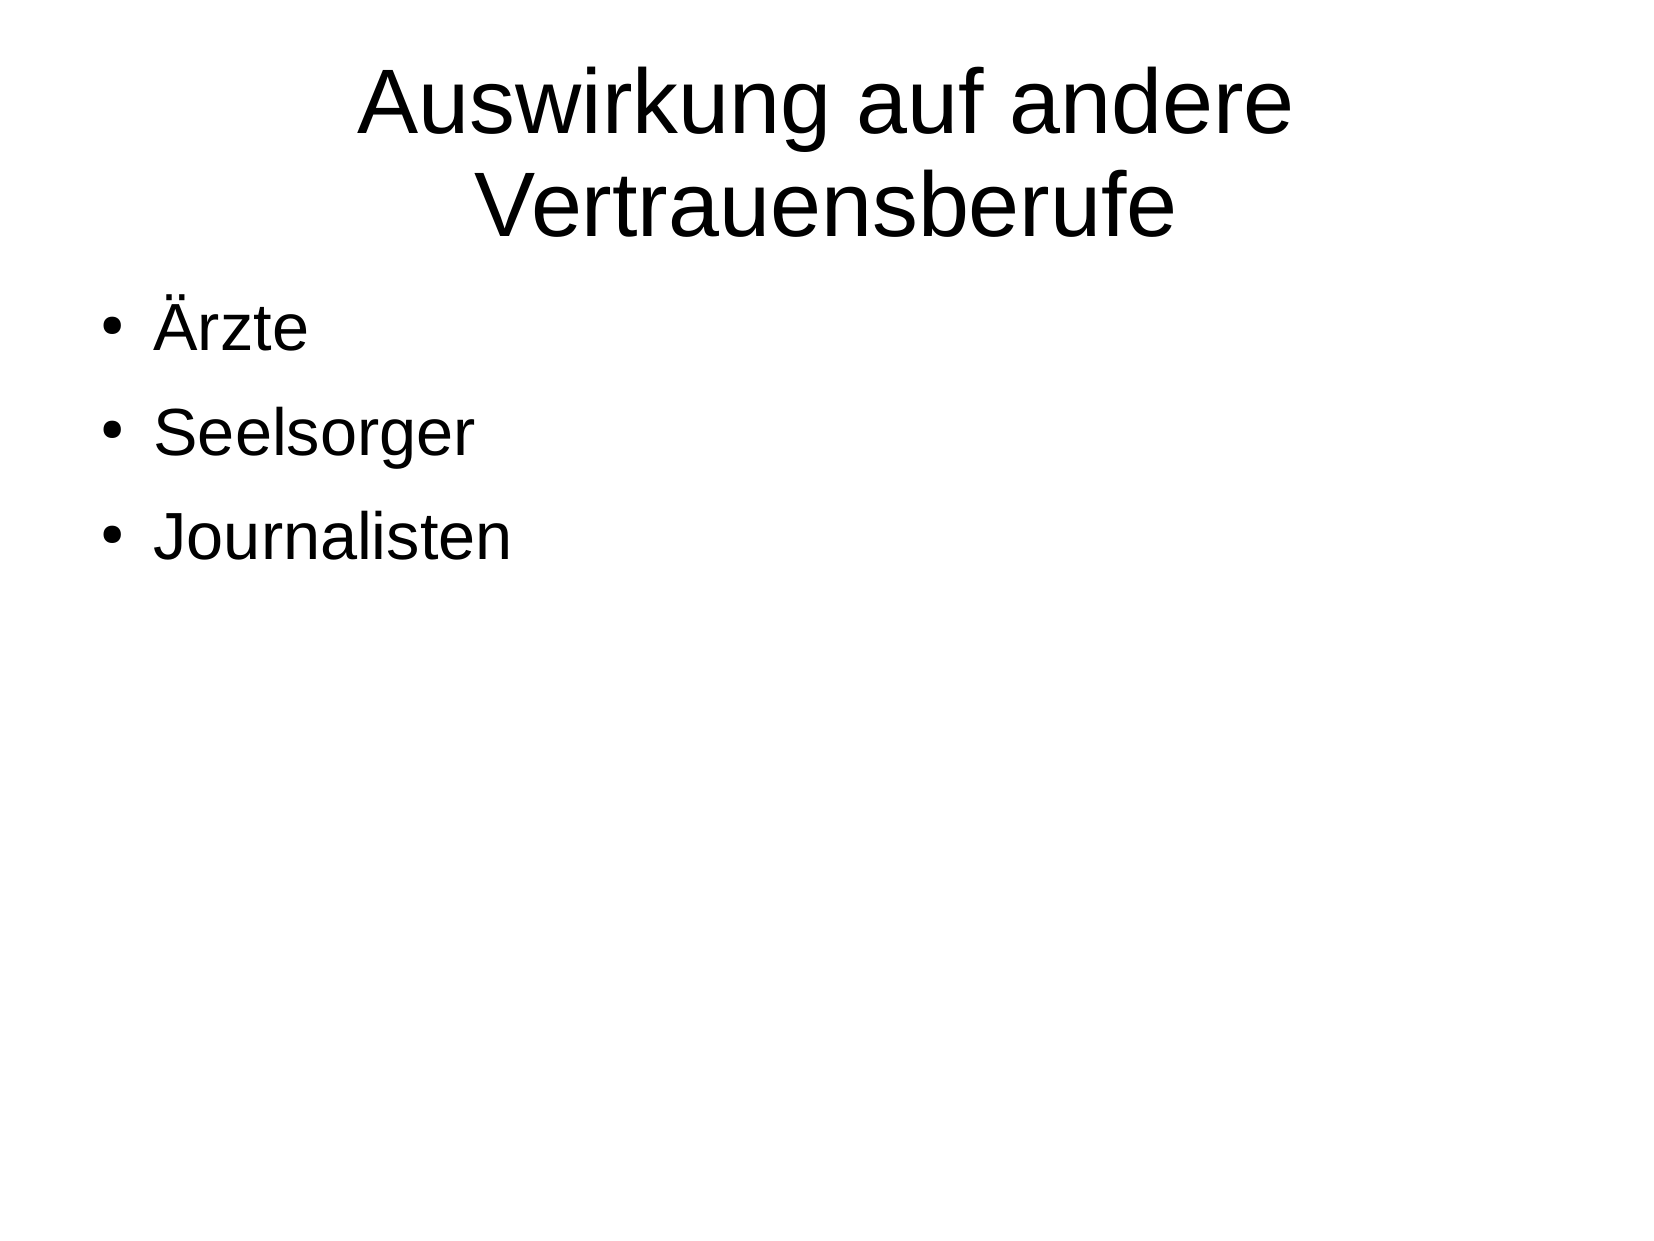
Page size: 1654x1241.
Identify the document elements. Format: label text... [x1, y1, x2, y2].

title Auswirkung auf andere Vertrauensberufe [82, 49, 1571, 257]
list Ärzte Seelsorger Journalisten [82, 290, 1571, 1094]
